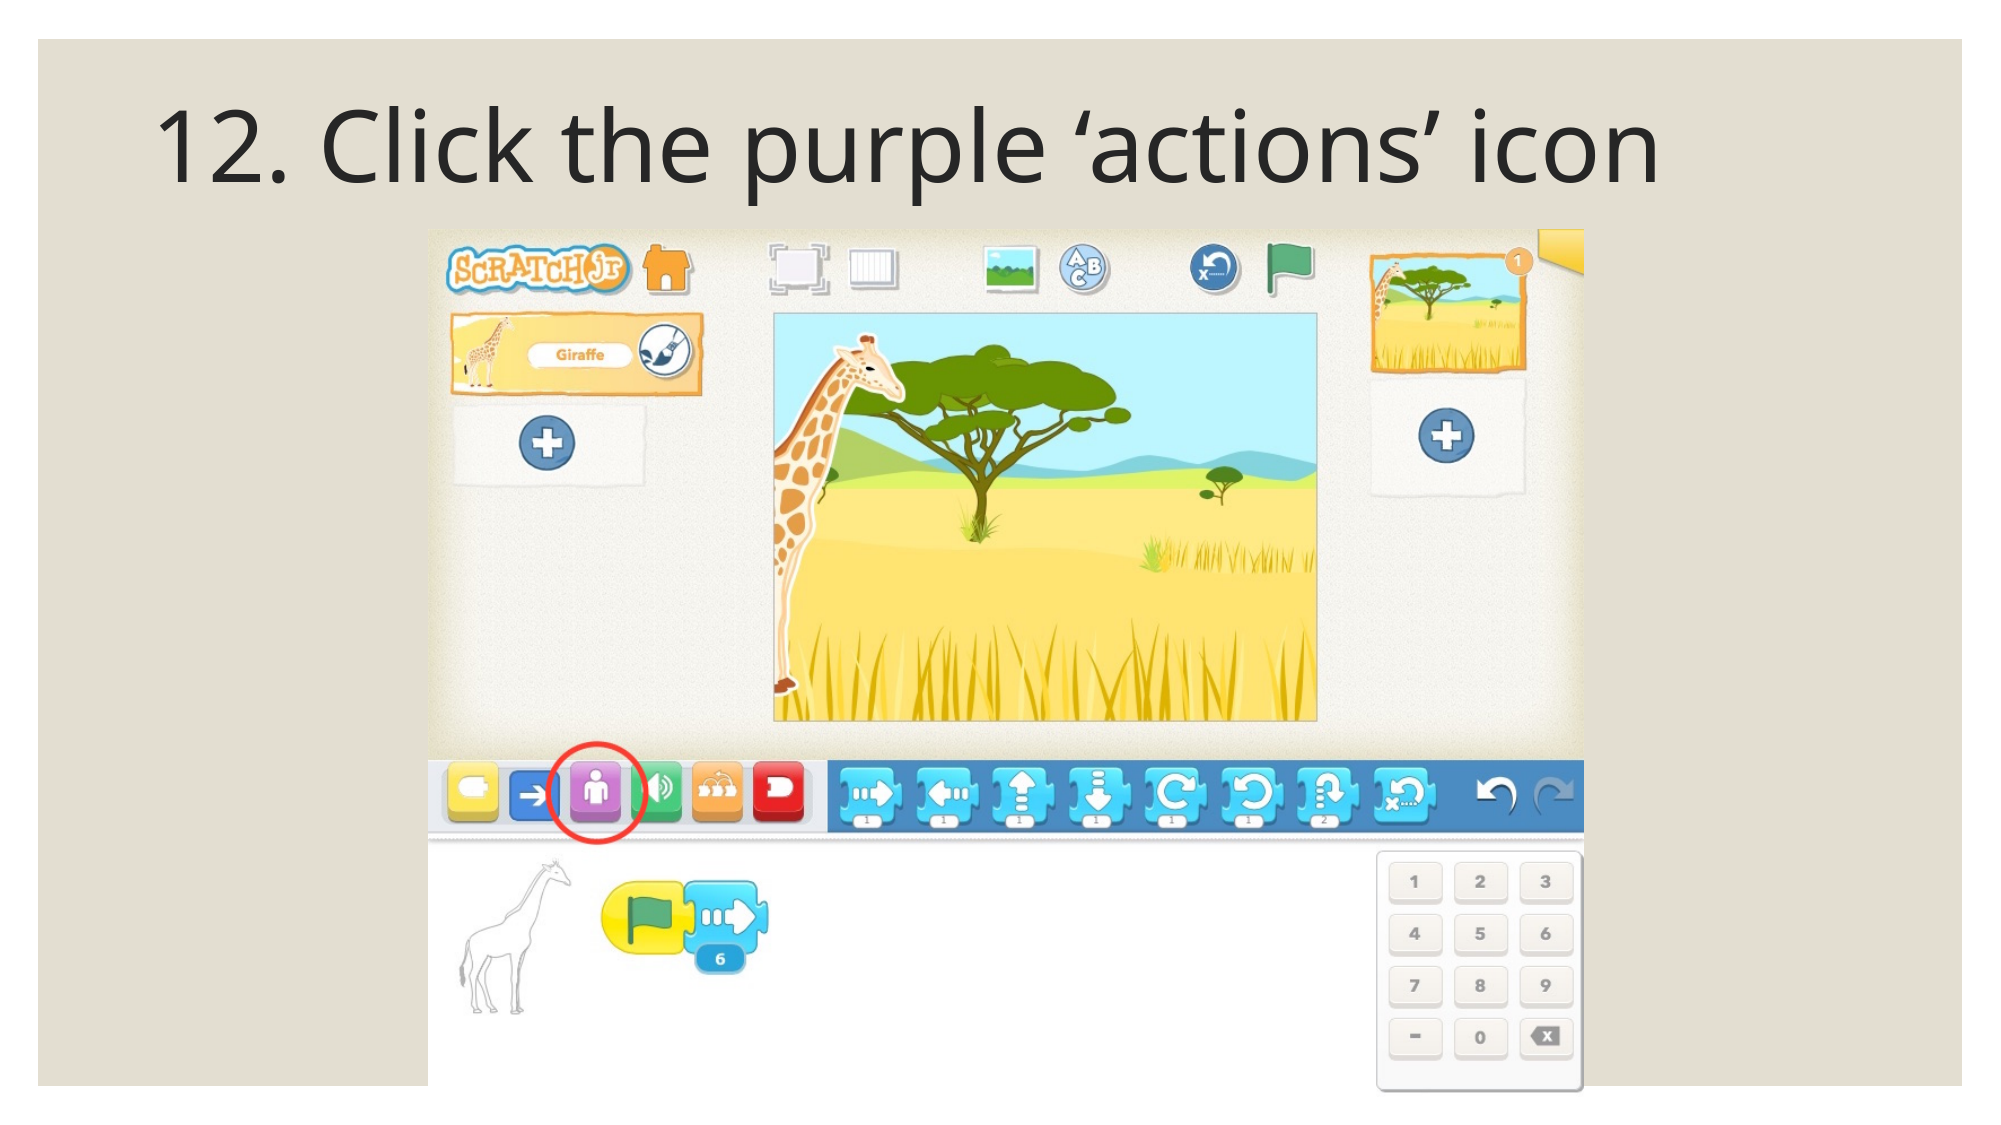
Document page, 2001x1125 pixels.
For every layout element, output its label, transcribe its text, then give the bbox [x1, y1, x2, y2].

title 12. Click the purple ‘actions’ icon [136, 37, 1876, 263]
picture [428, 229, 1584, 1097]
